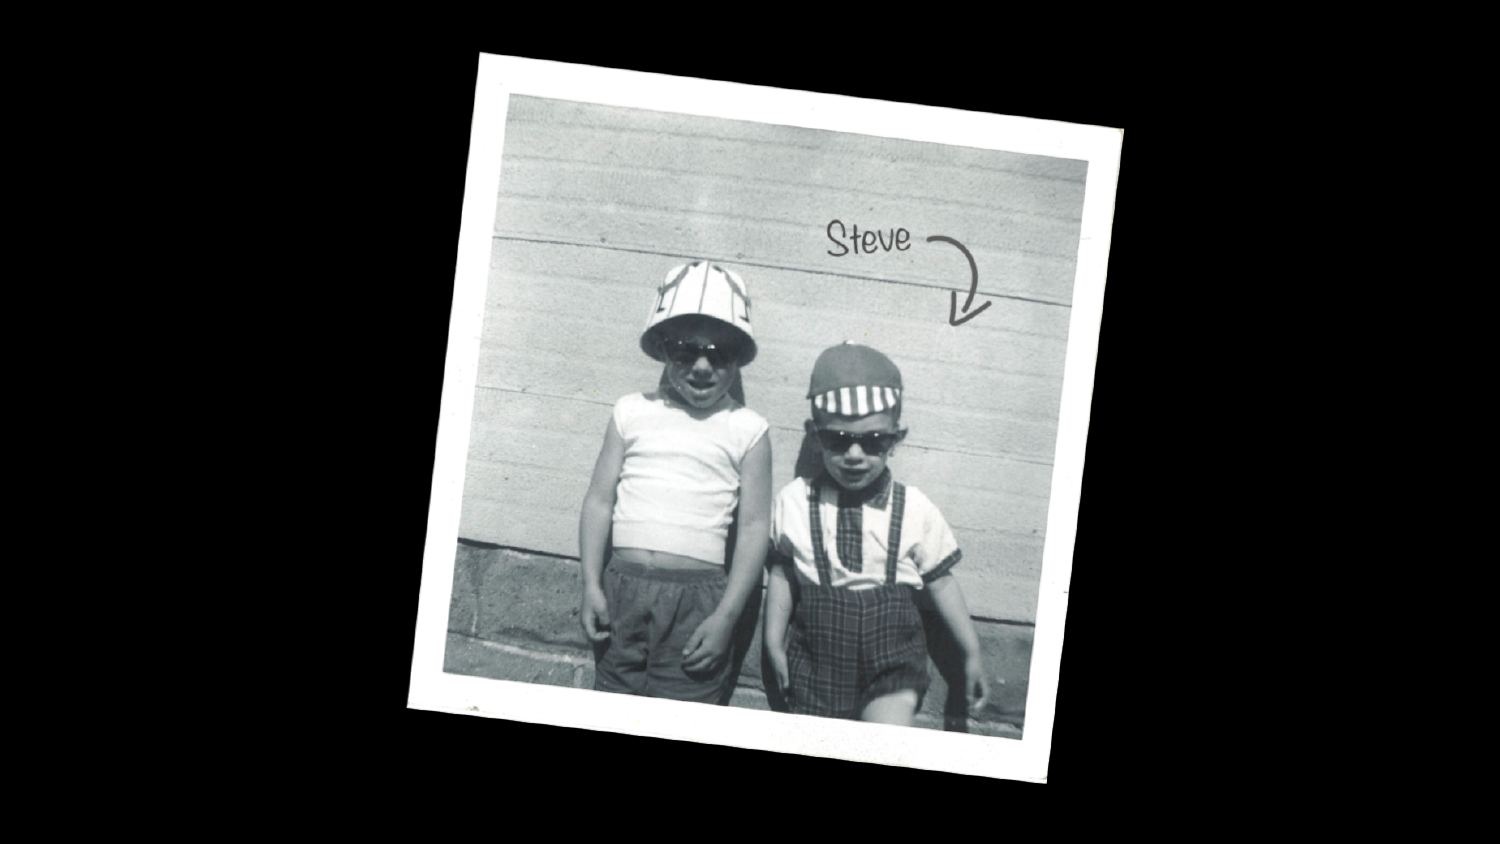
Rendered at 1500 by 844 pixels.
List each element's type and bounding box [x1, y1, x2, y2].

picture [367, 12, 1159, 844]
